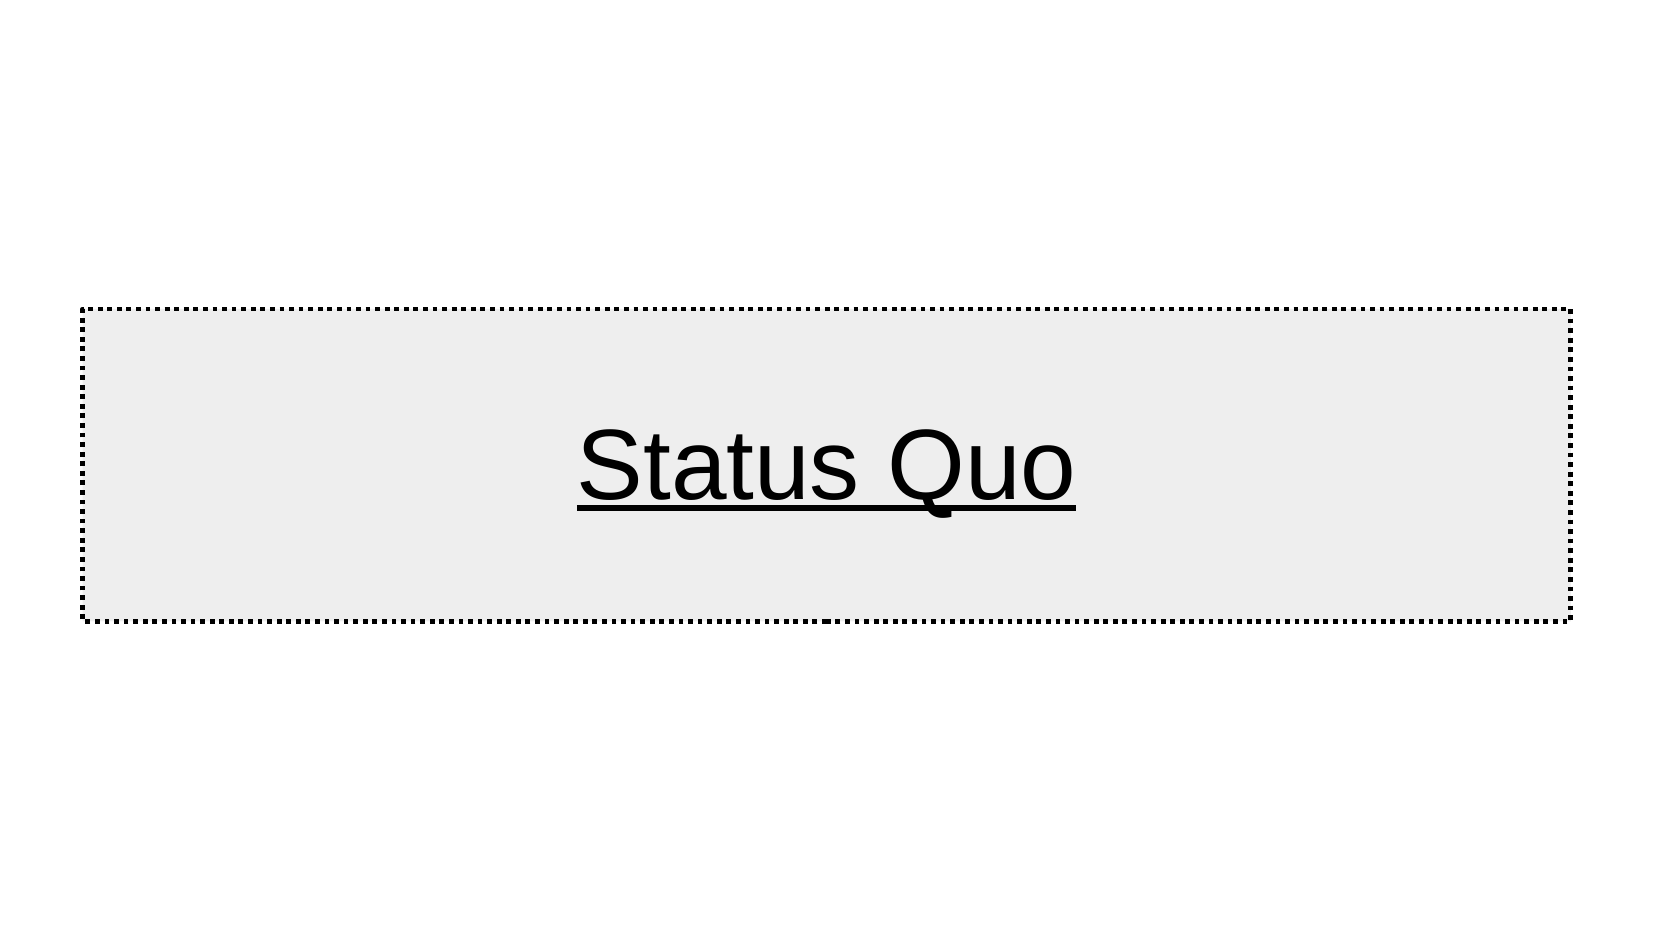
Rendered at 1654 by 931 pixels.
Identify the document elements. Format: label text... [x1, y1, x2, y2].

title Status Quo [82, 308, 1571, 622]
